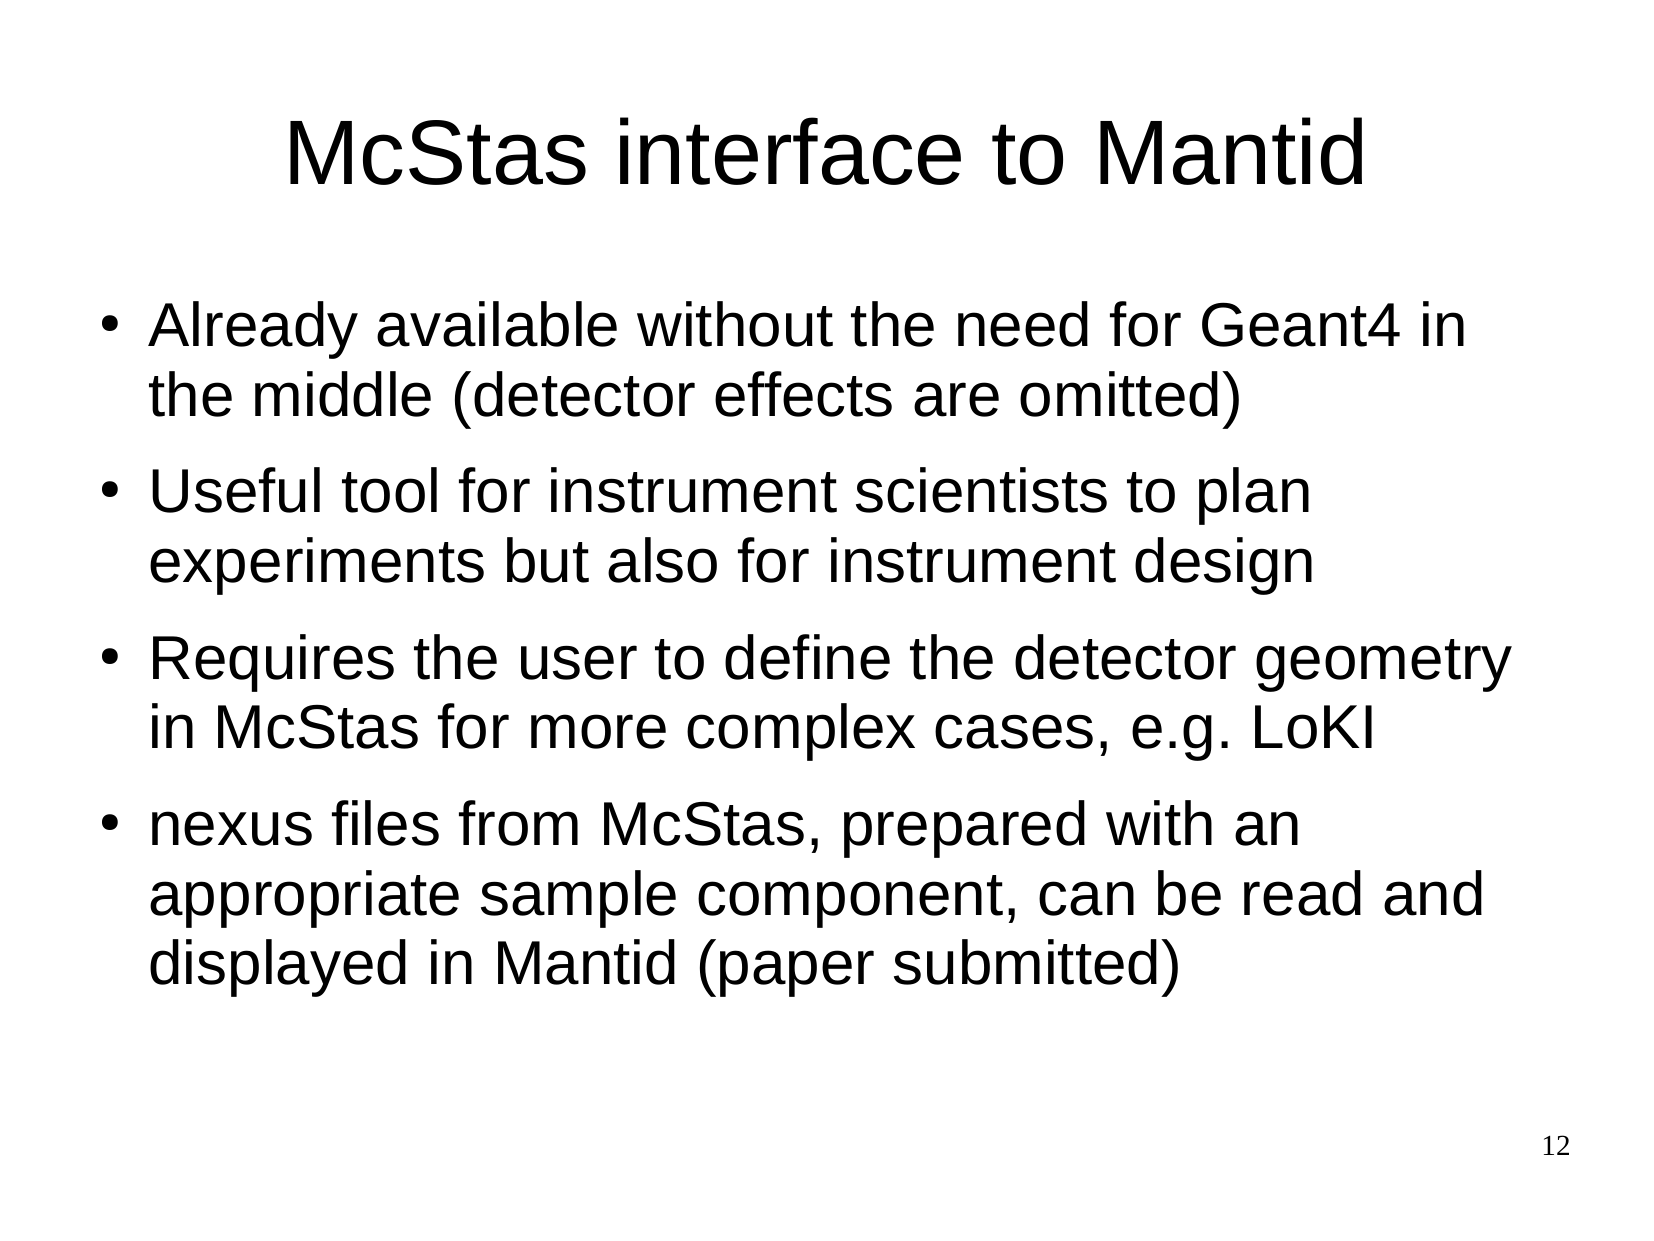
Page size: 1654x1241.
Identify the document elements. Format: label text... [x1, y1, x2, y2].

list Already available without the need for Geant4 in the middle (detector effects are omitted) Useful tool for instrument scientists to plan experiments but also for instrument design Requires the user to define the detector geometry in McStas for more complex cases, e.g. LoKI nexus files from McStas, prepared with an appropriate sample component, can be read and displayed in Mantid (paper submitted) [82, 290, 1571, 1010]
title McStas interface to Mantid [82, 49, 1571, 257]
